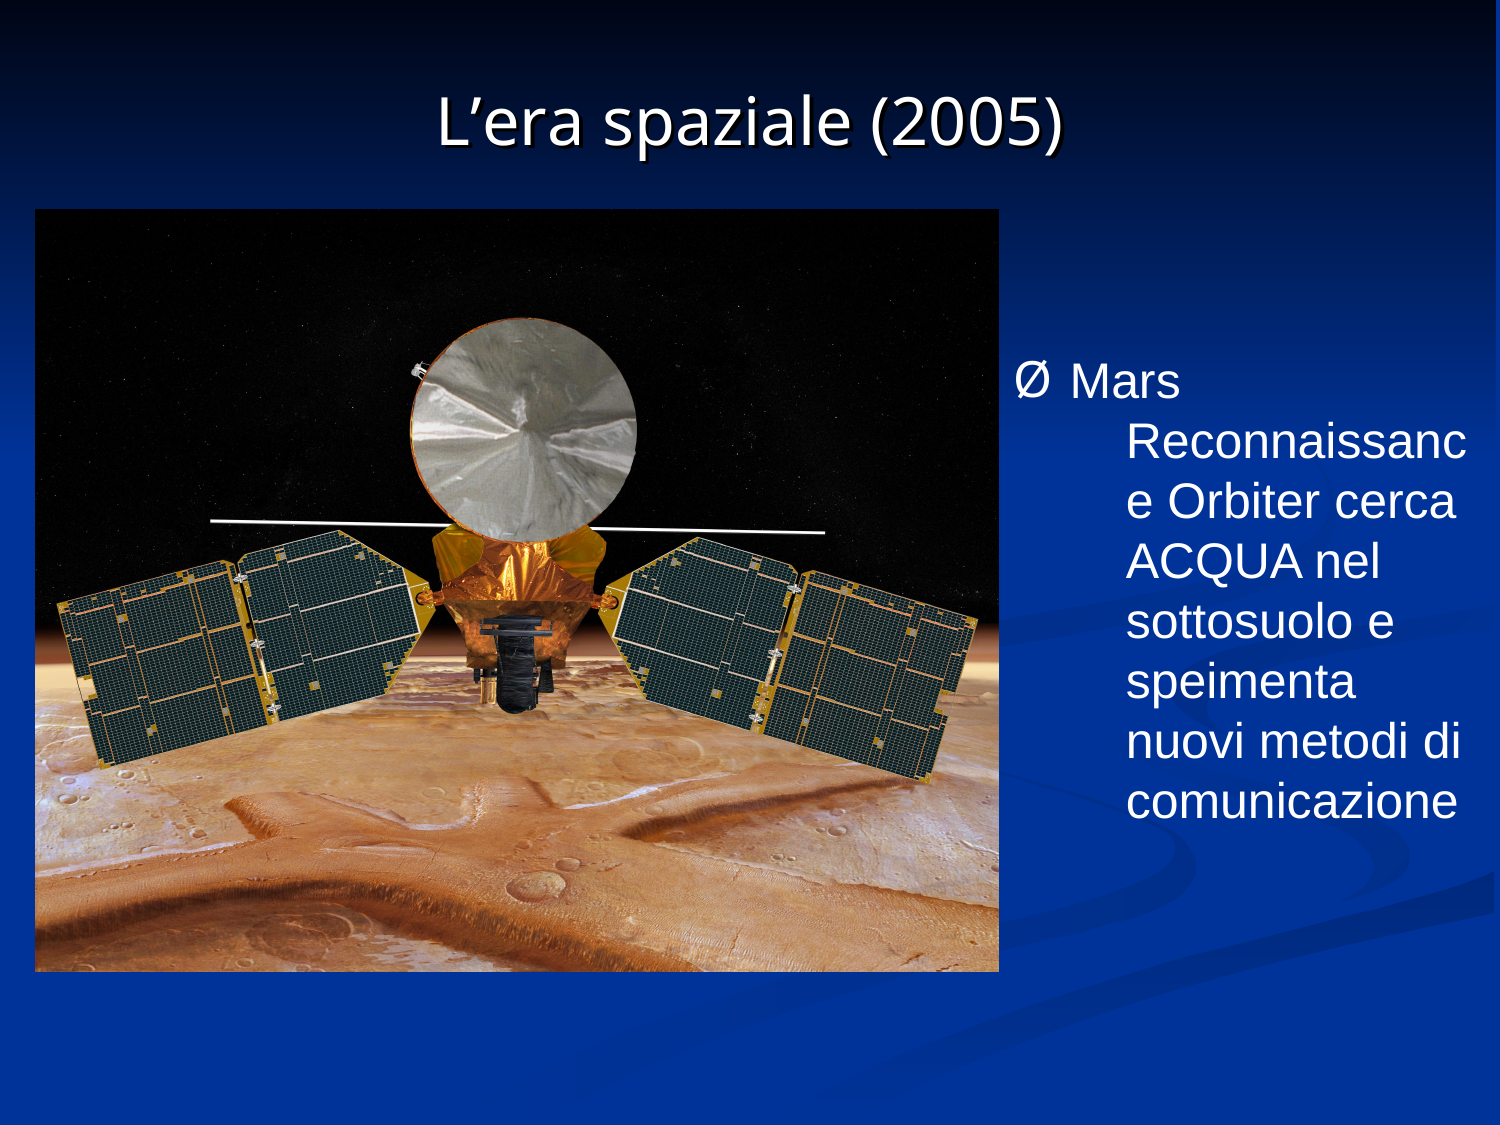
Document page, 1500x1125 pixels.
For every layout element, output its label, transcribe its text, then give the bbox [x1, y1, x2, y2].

text_box L’era spaziale (2005) [35, 70, 1465, 178]
picture [35, 209, 999, 972]
text_box Mars Reconnaissance Orbiter cerca ACQUA nel sottosuolo e speimenta nuovi metodi di comunicazione [998, 340, 1495, 841]
